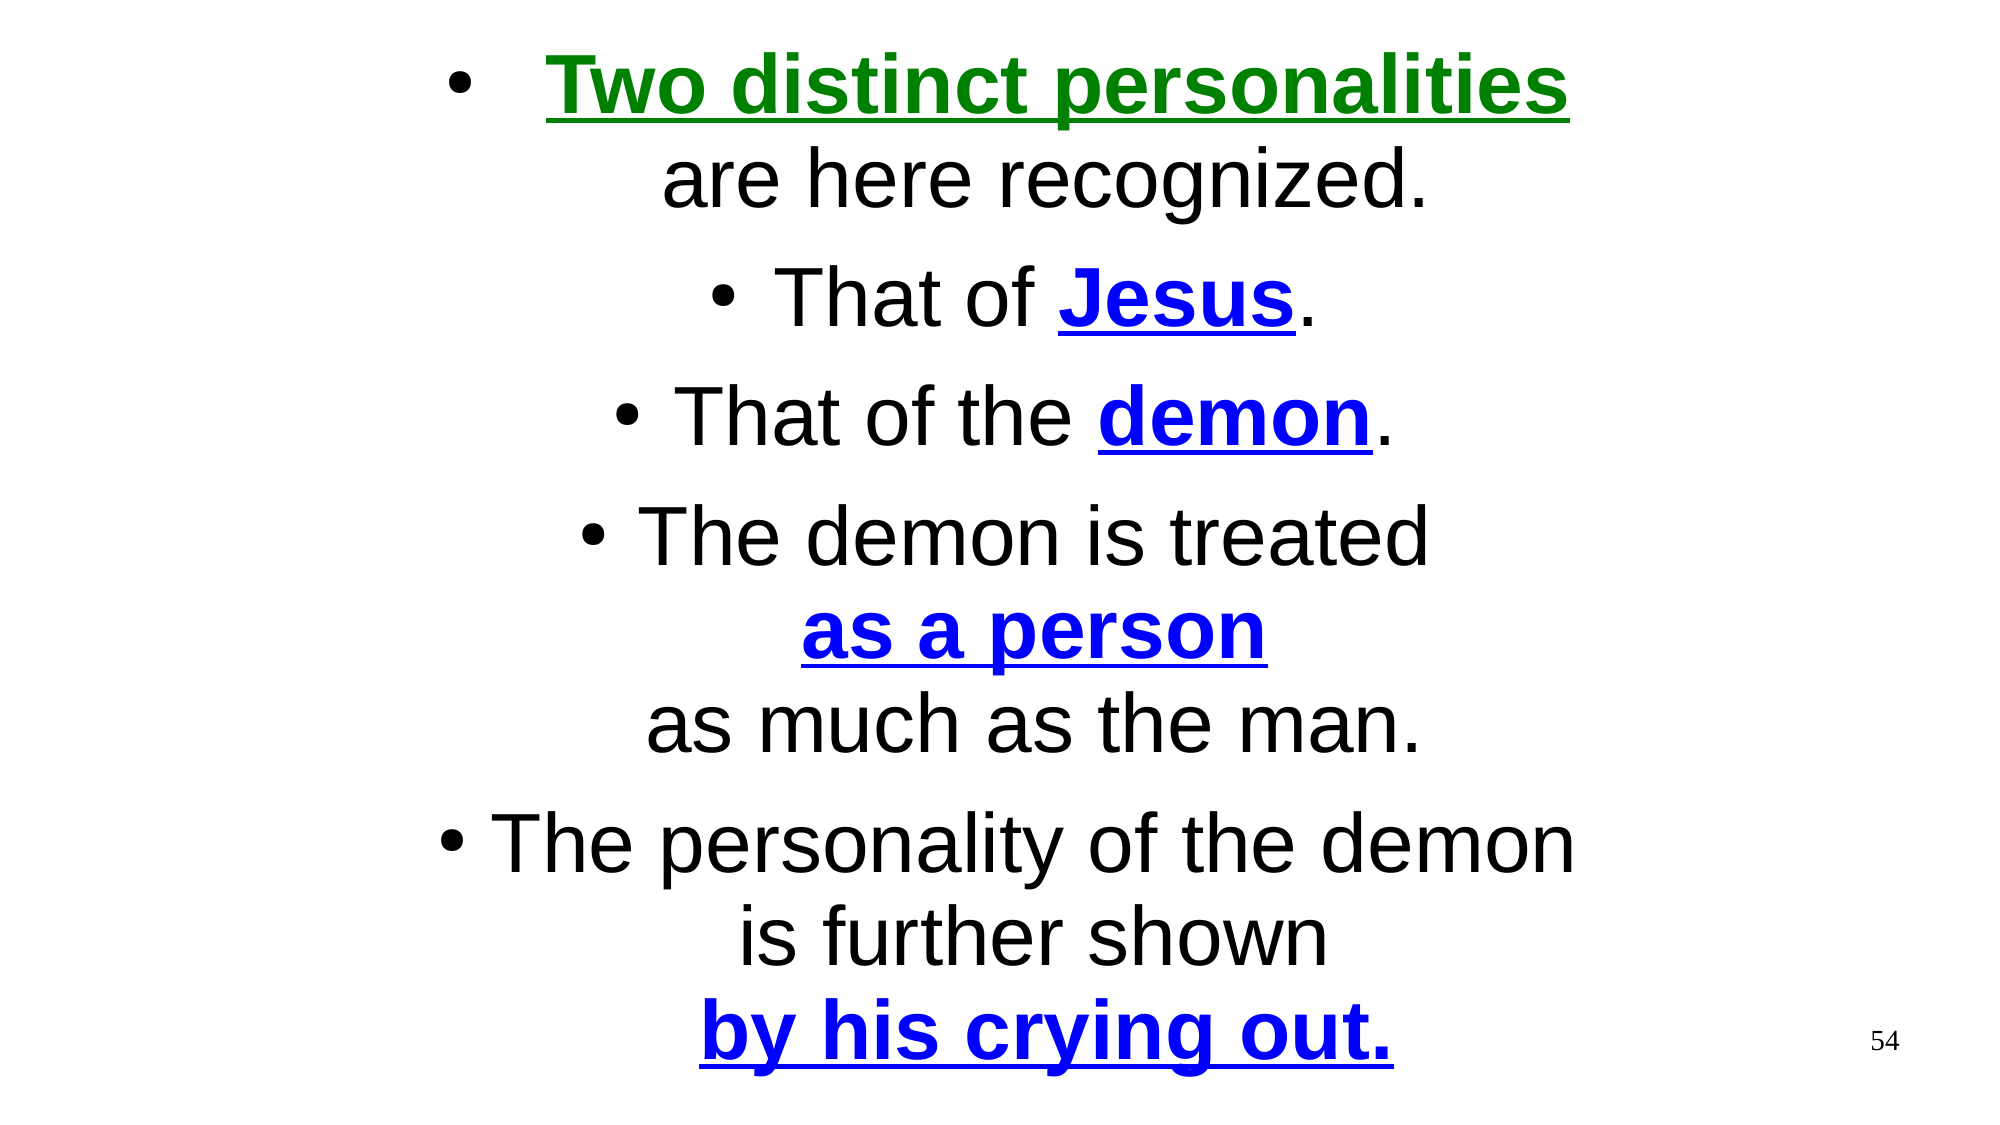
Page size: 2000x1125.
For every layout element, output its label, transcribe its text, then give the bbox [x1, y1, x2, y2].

list Two distinct personalities are here recognized. That of Jesus. That of the demon. The demon is treated as a person as much as the man. The personality of the demon is further shown by his crying out. [37, 37, 1988, 1088]
